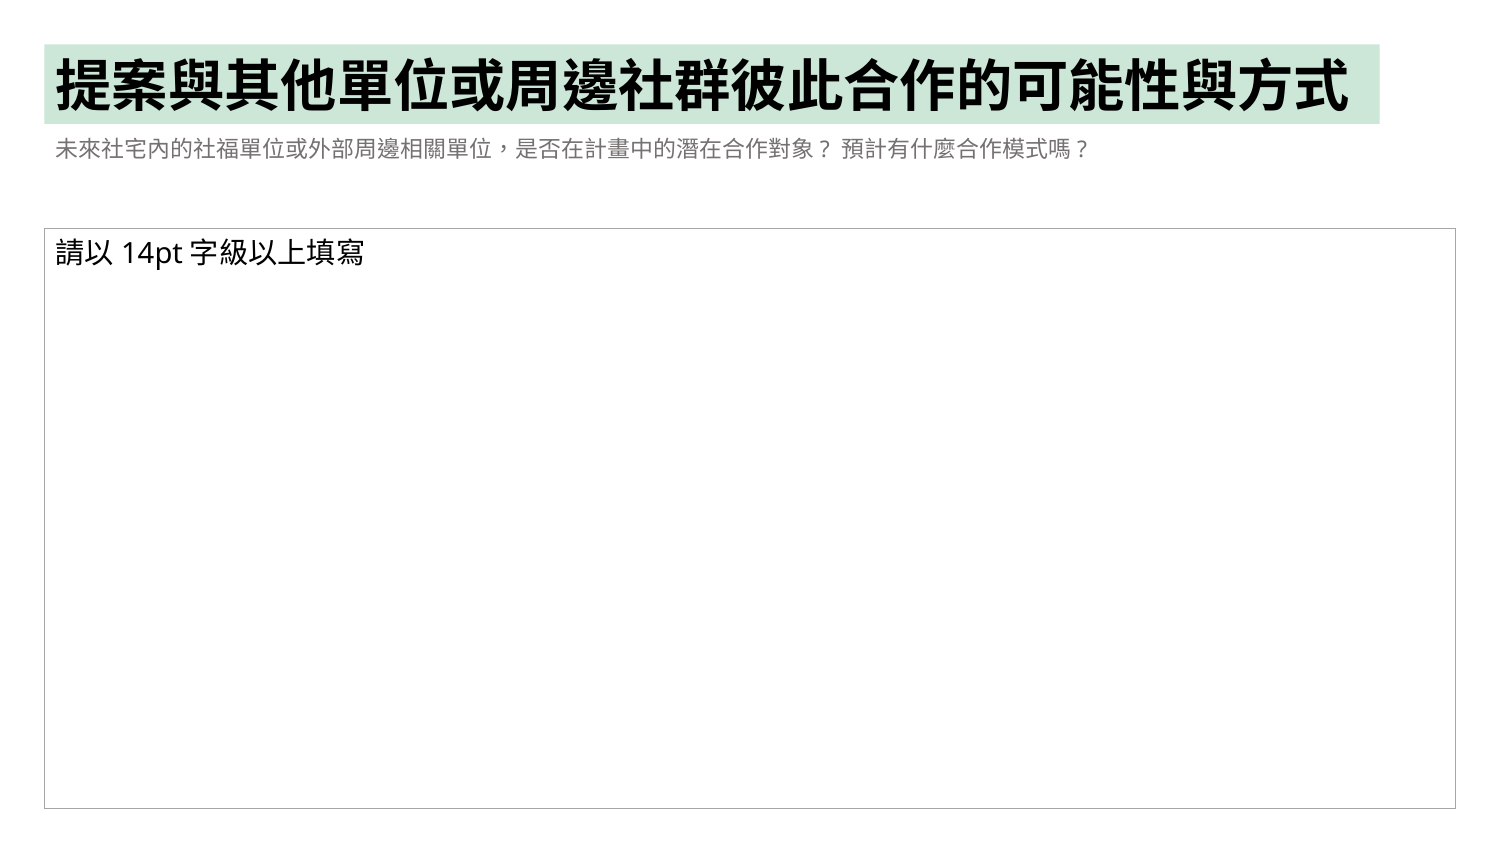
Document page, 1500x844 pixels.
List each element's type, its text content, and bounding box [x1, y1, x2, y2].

text_box 請以14pt字級以上填寫 [44, 228, 1456, 809]
text_box 未來社宅內的社福單位或外部周邊相關單位，是否在計畫中的潛在合作對象? 預計有什麼合作模式嗎? [44, 128, 1462, 168]
text_box 提案與其他單位或周邊社群彼此合作的可能性與方式 [44, 44, 1380, 124]
